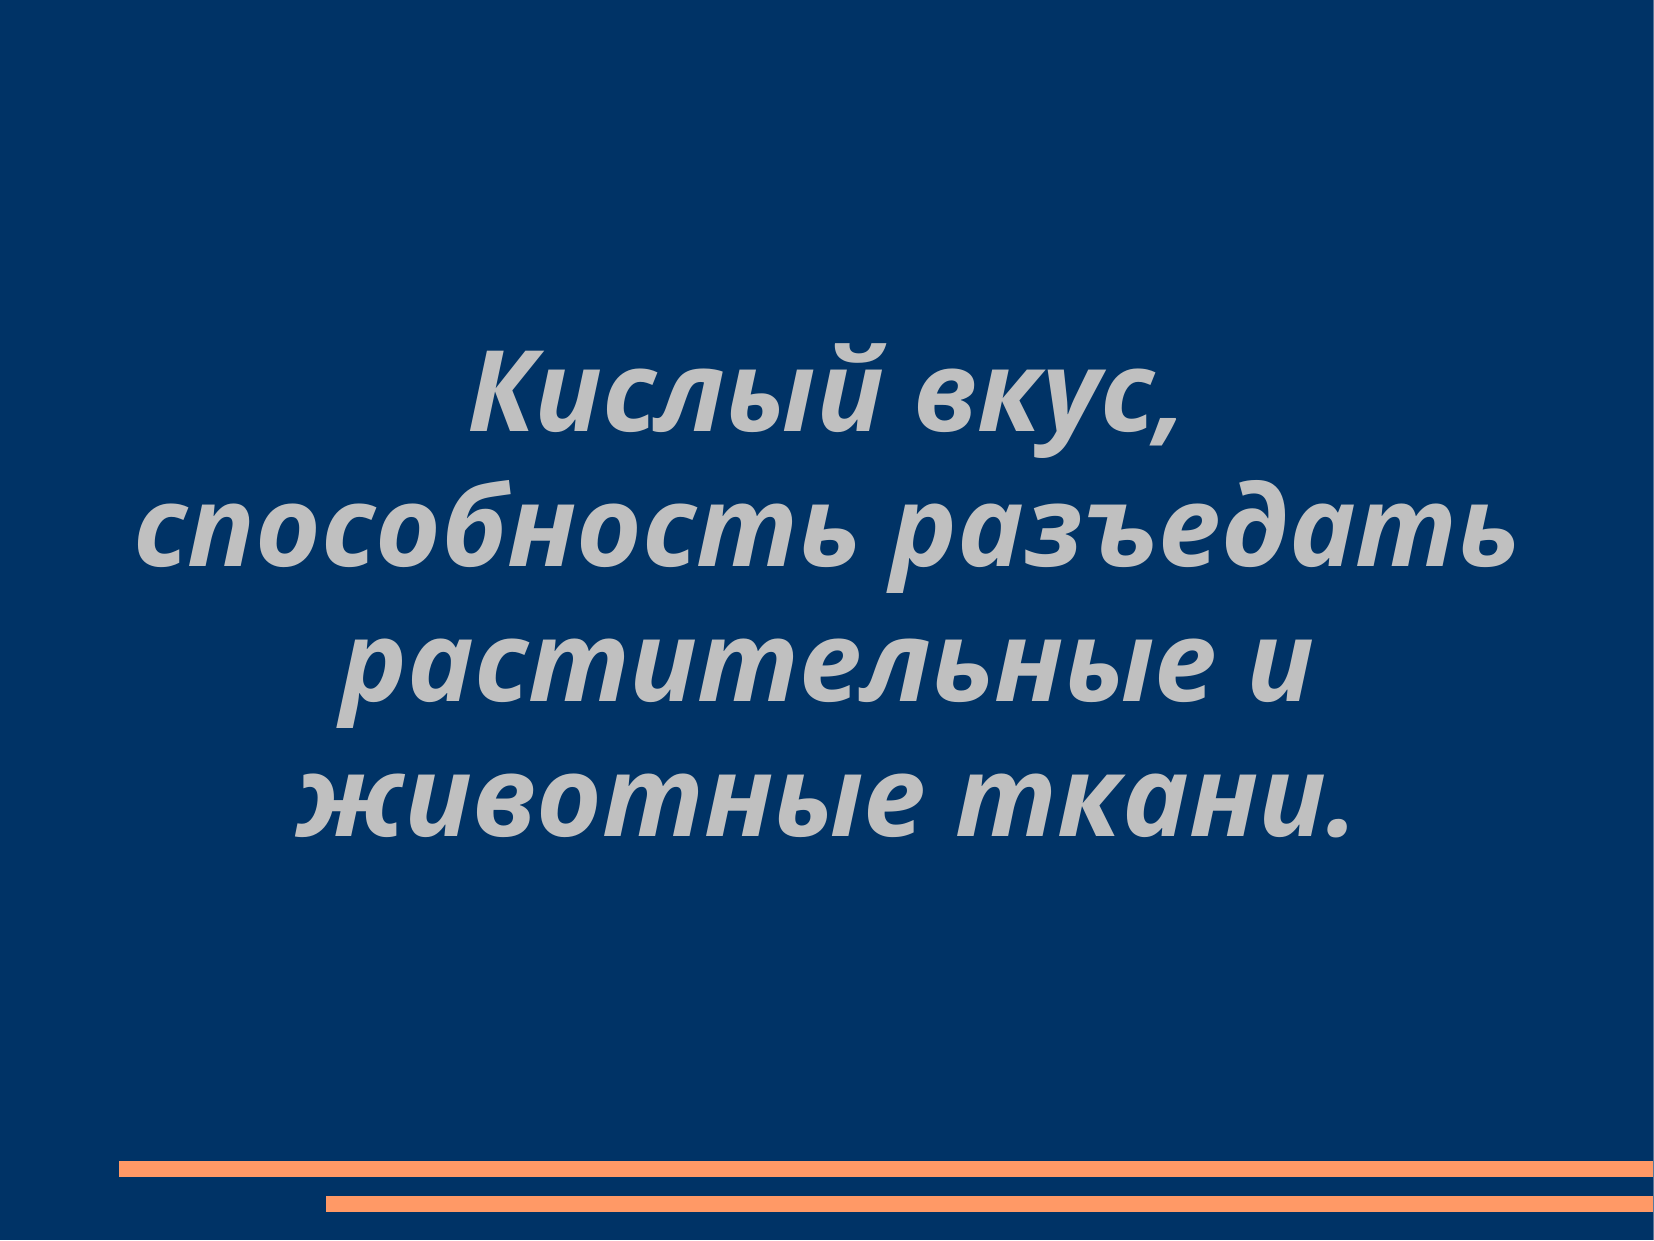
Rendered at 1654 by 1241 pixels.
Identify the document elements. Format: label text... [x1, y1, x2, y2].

subtitle Кислый вкус, способность разъедать растительные и животные ткани. [121, 53, 1534, 1125]
